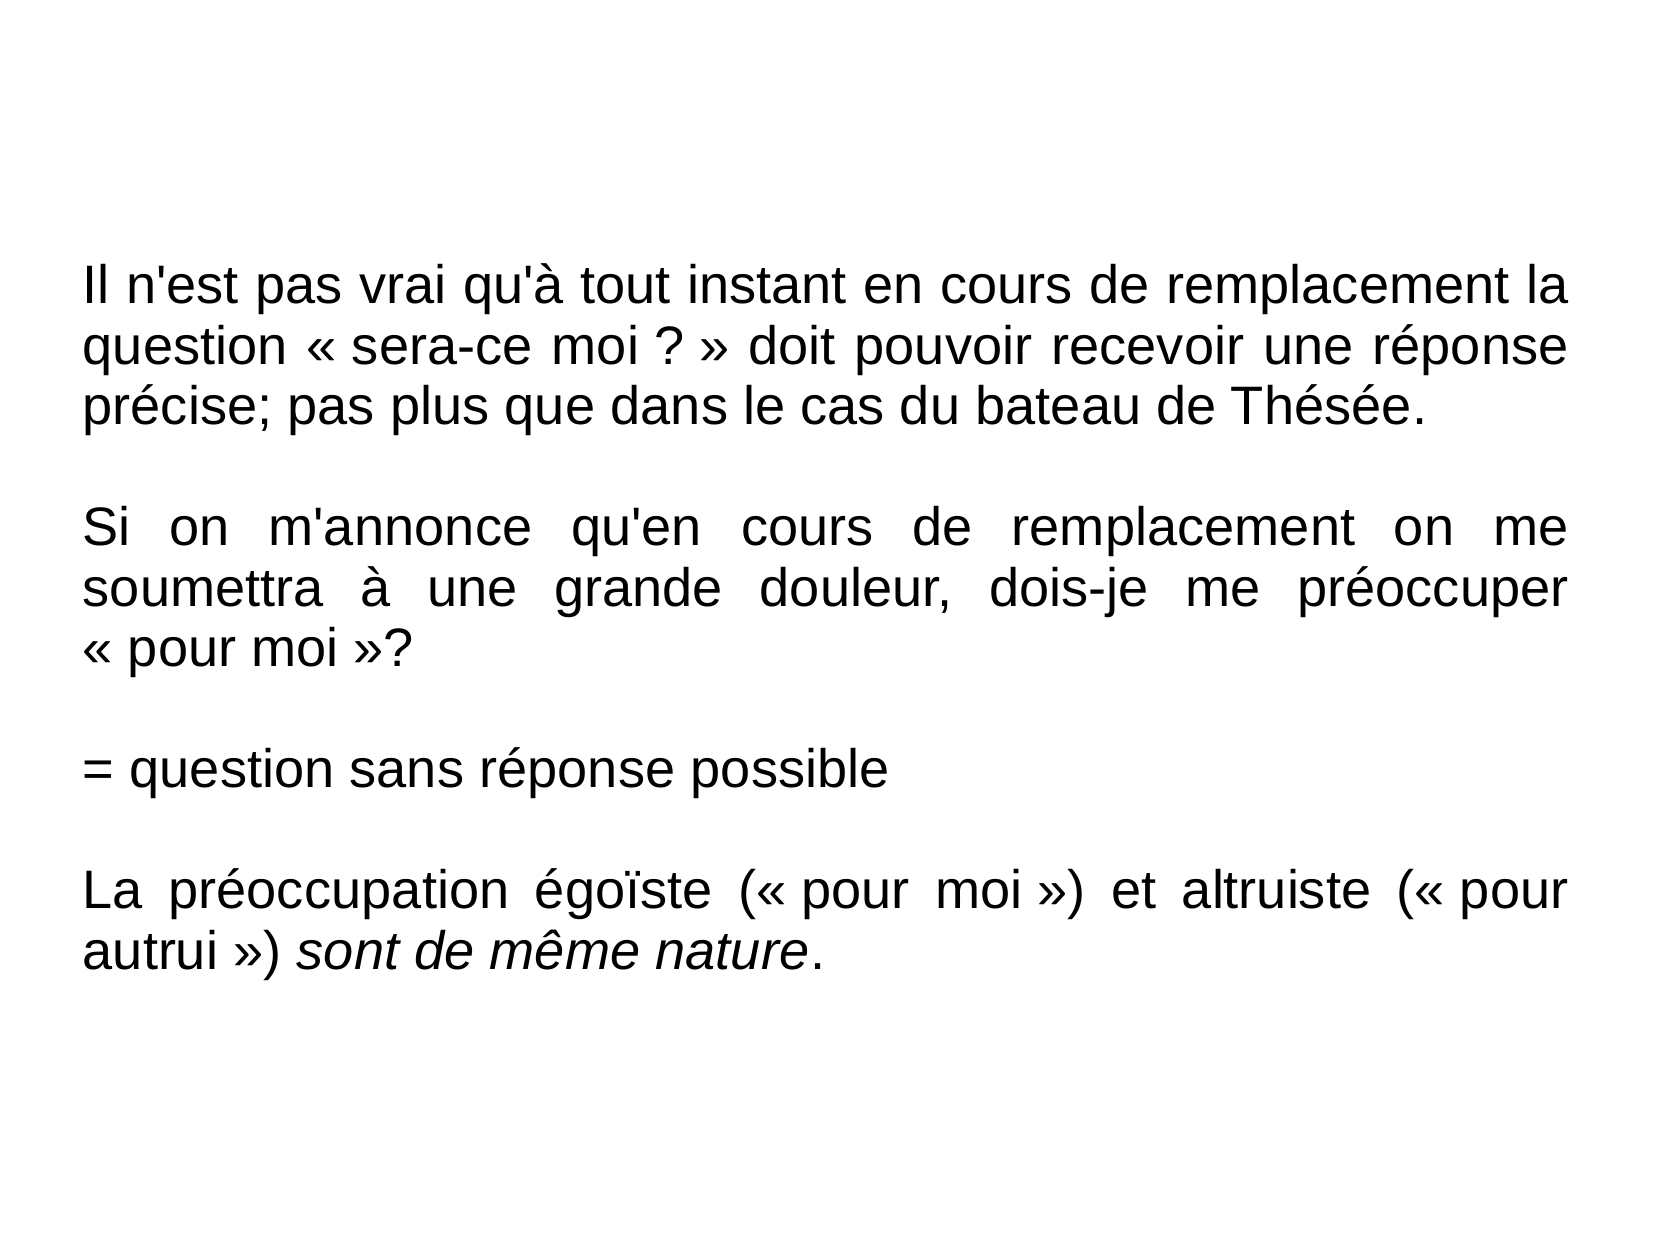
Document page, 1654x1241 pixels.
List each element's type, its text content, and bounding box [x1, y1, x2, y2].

subtitle Il n'est pas vrai qu'à tout instant en cours de remplacement la question « sera-ce moi ? » doit pouvoir recevoir une réponse précise; pas plus que dans le cas du bateau de Thésée. Si on m'annonce qu'en cours de remplacement on me soumettra à une grande douleur, dois-je me préoccuper « pour moi »? = question sans réponse possible La préoccupation égoïste (« pour moi ») et altruiste (« pour autrui ») sont de même nature. [82, 112, 1571, 1124]
